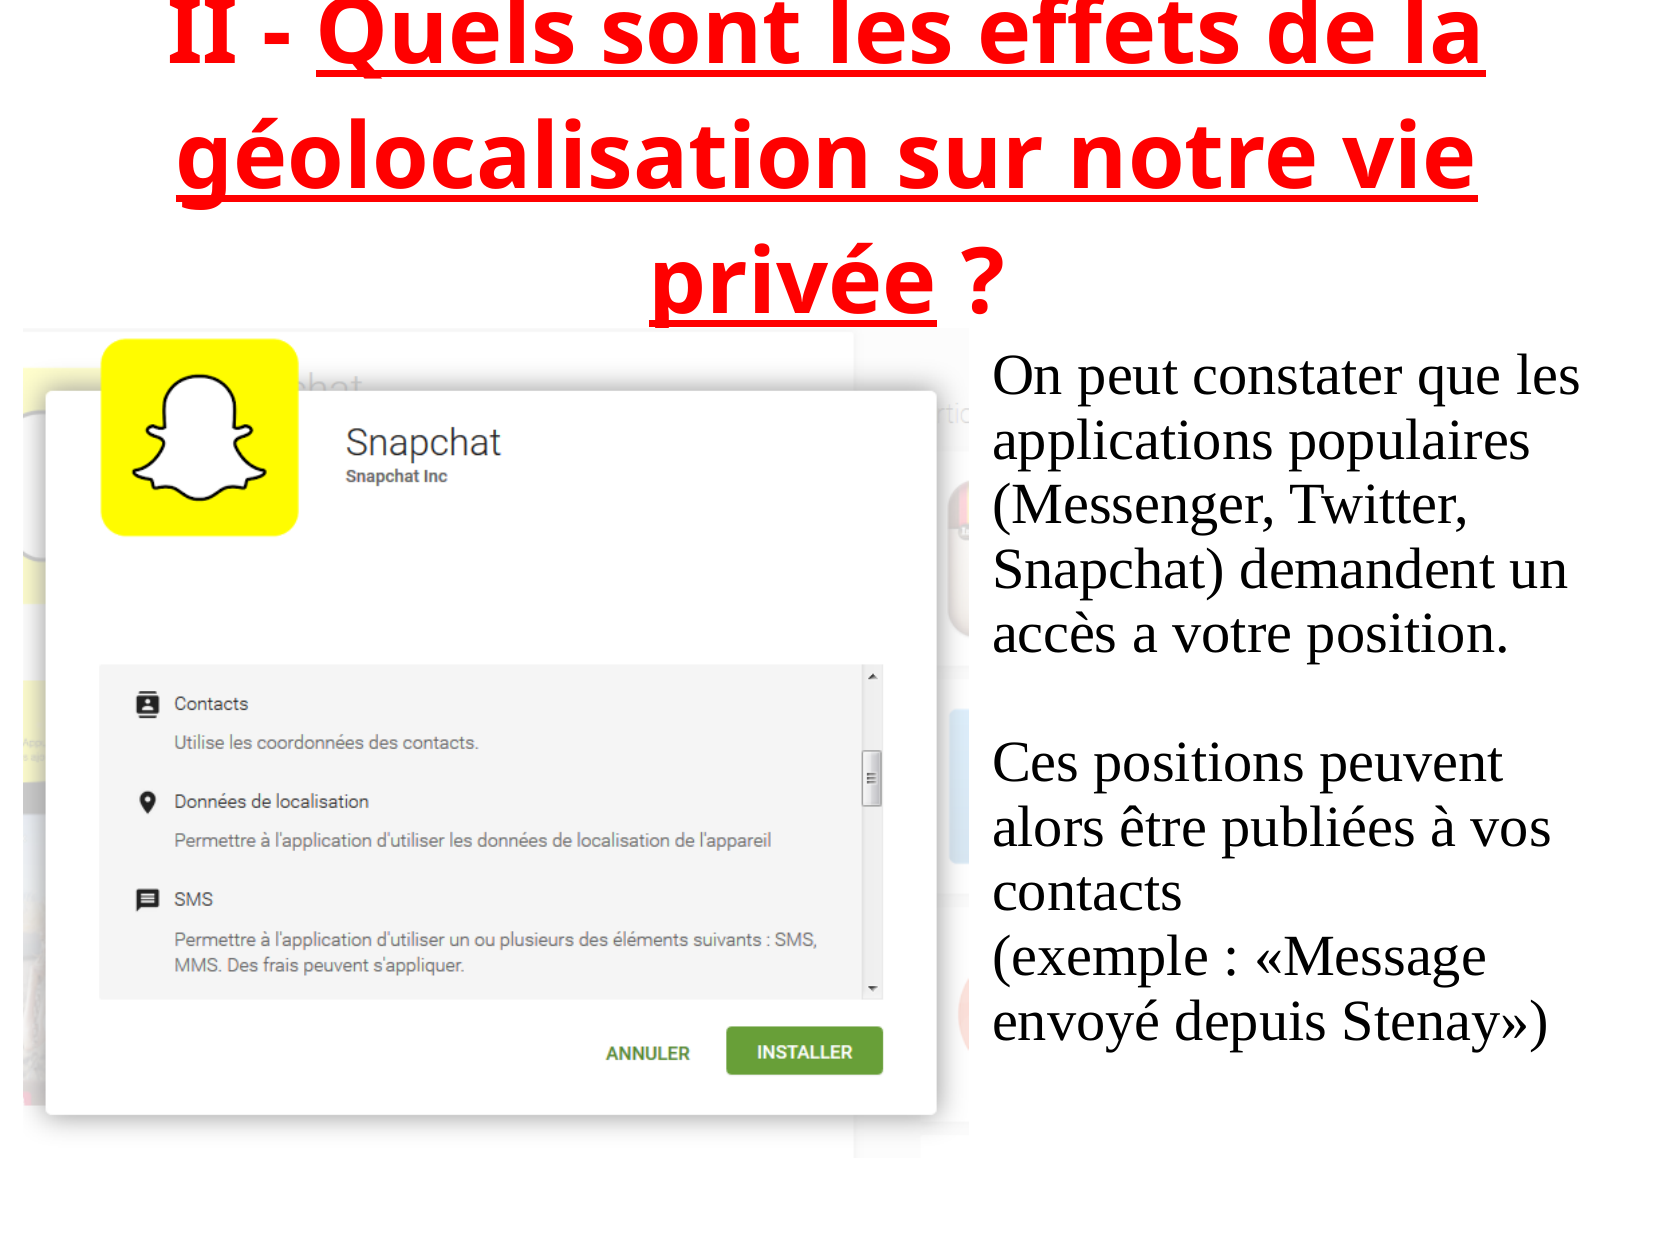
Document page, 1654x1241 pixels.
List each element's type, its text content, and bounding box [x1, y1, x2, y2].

title II - Quels sont les effets de la géolocalisation sur notre vie privée ? [82, 42, 1571, 264]
picture [23, 328, 969, 1158]
subtitle On peut constater que les applications populaires (Messenger, Twitter, Snapchat) demandent un accès a votre position. Ces positions peuvent alors être publiées à vos contacts (exemple : «Message envoyé depuis Stenay») [992, 342, 1630, 1203]
